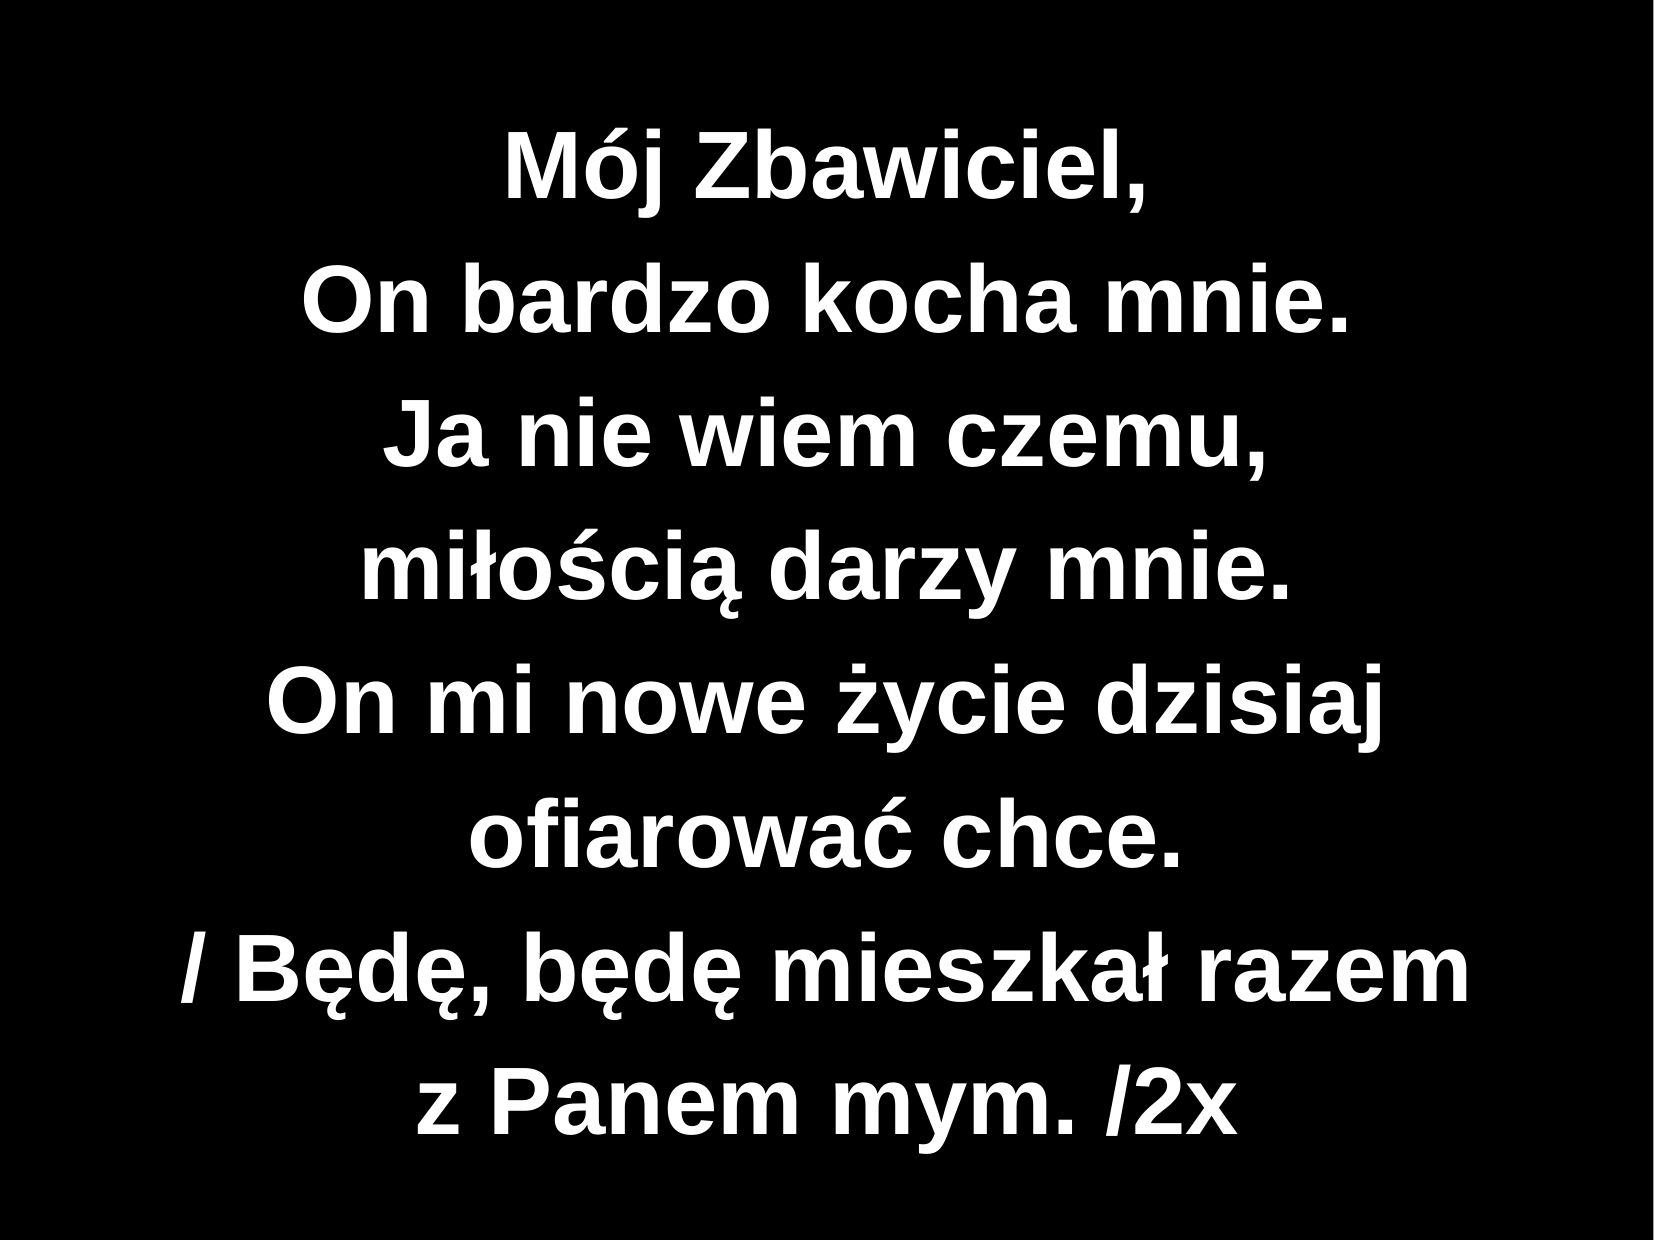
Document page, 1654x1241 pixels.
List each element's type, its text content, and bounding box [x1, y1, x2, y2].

subtitle Mój Zbawiciel, On bardzo kocha mnie. Ja nie wiem czemu, miłością darzy mnie. On mi nowe życie dzisiaj ofiarować chce. / Będę, będę mieszkał razem z Panem mym. /2x [0, 0, 1654, 1241]
